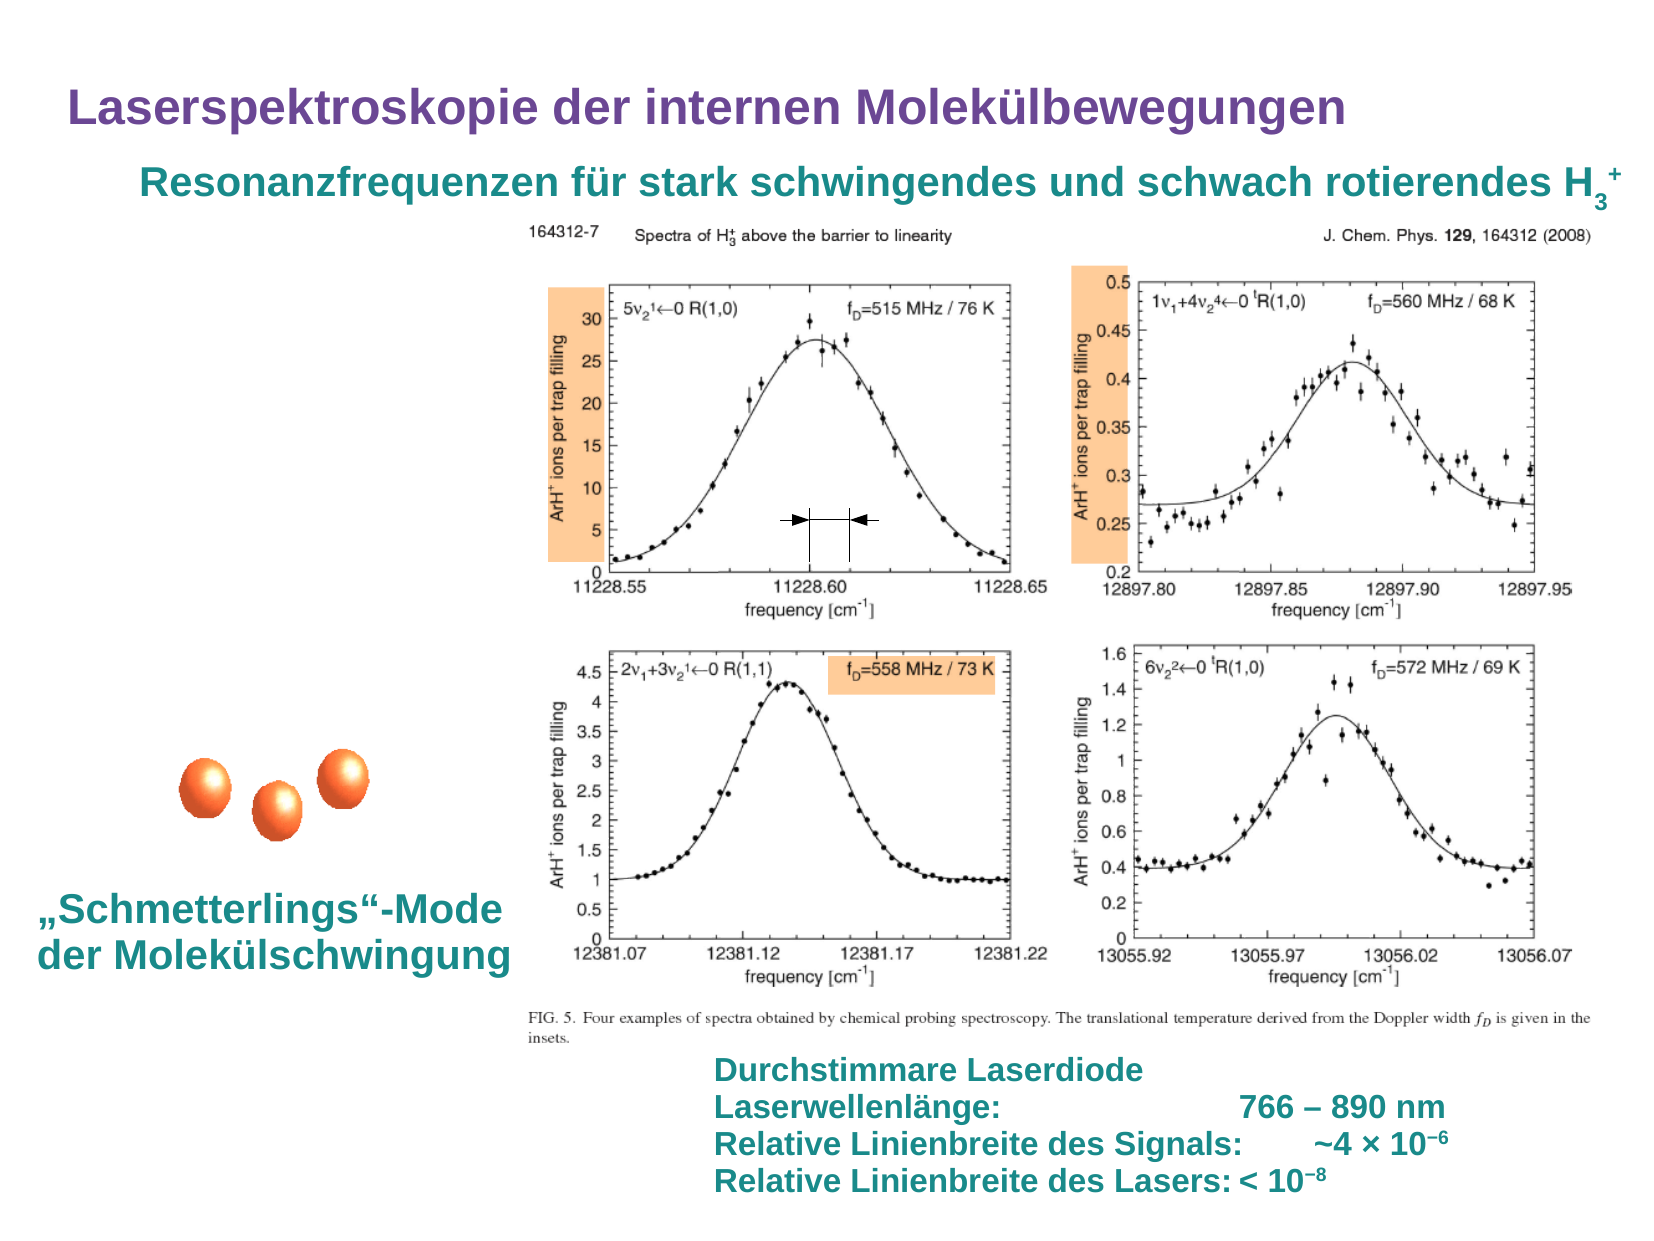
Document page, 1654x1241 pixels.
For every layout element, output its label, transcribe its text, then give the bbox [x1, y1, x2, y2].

picture [512, 225, 1606, 1058]
text_box Laserspektroskopie der internen Molekülbewegungen [51, 70, 1365, 144]
text_box Durchstimmare Laserdiode Laserwellenlänge: 766 – 890 nm Relative Linienbreite des Signals: ~4 × 10−6 Relative Linienbreite des Lasers: < 10−8 [699, 1058, 1464, 1208]
text_box „Schmetterlings“-Mode der Molekülschwingung [22, 878, 545, 987]
picture [167, 693, 385, 880]
text_box Resonanzfrequenzen für stark schwingendes und schwach rotierendes H3+ [122, 150, 1653, 225]
